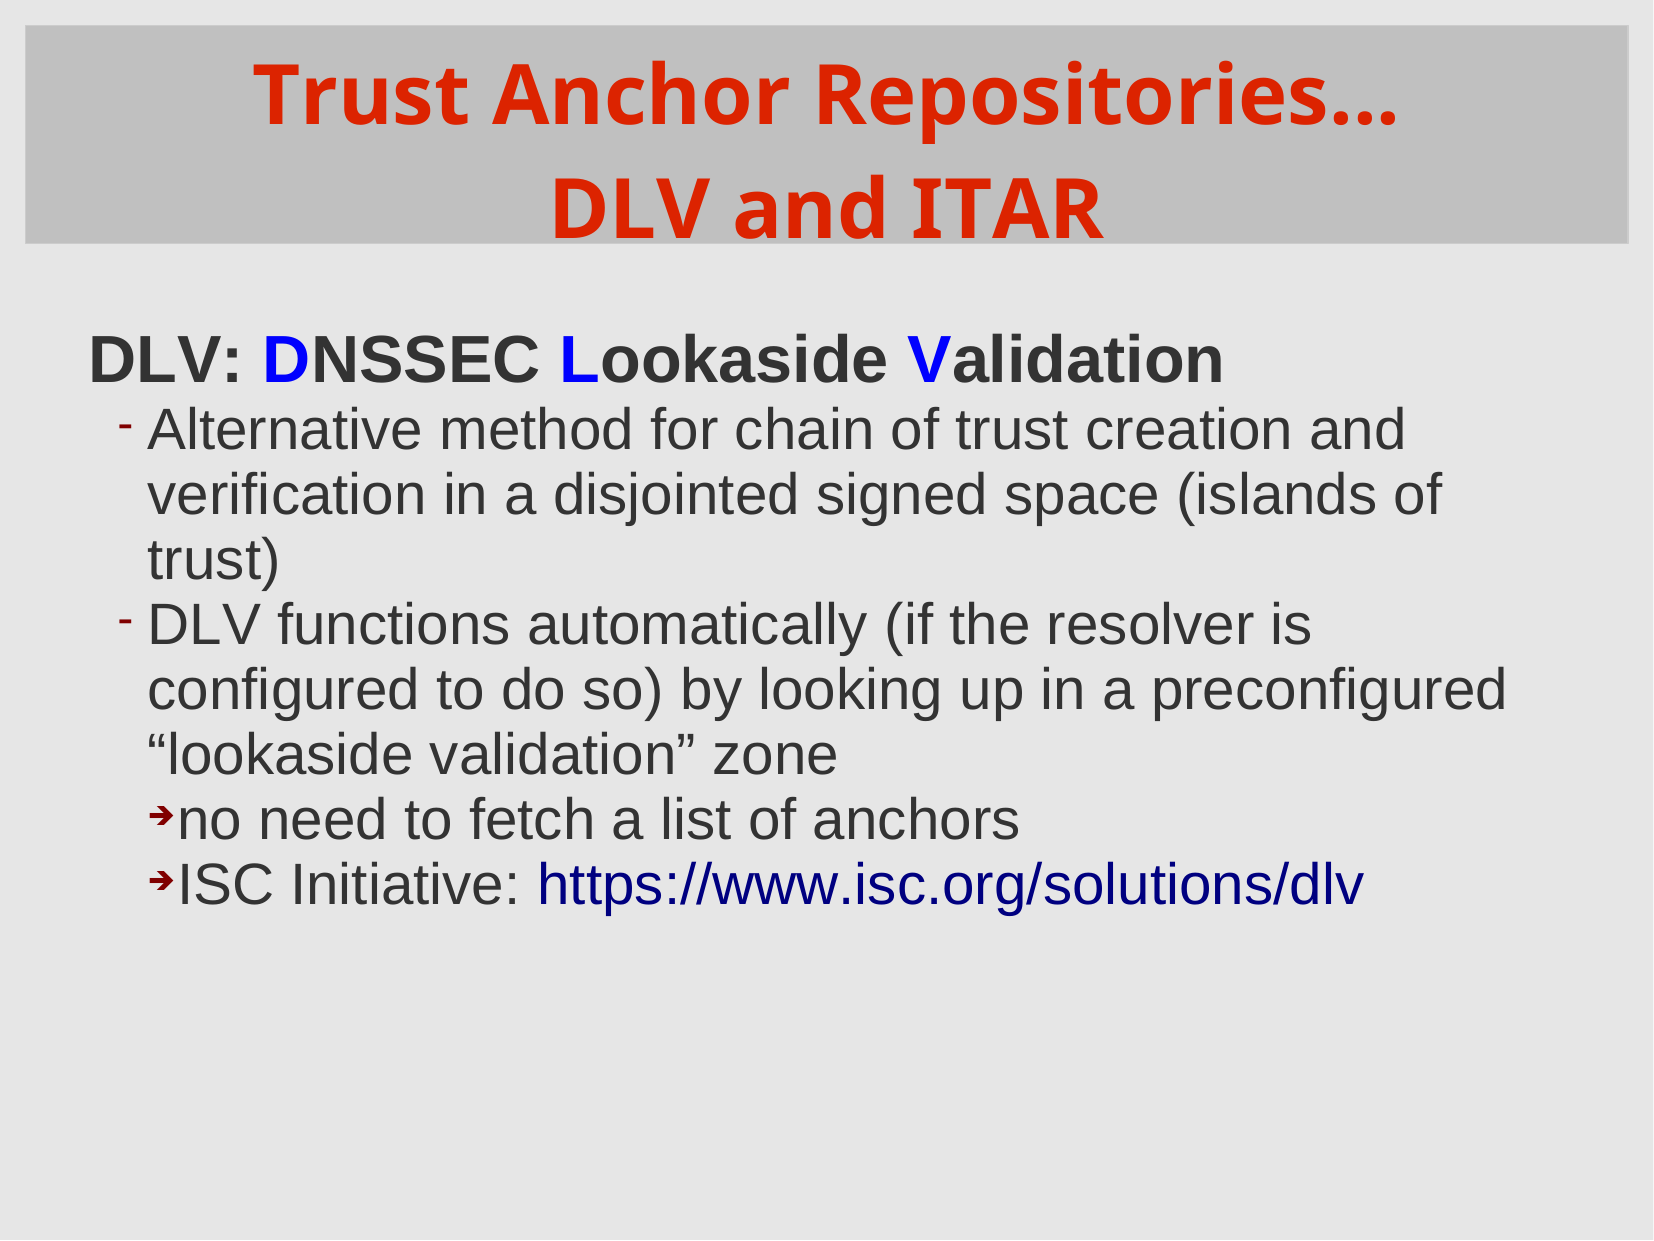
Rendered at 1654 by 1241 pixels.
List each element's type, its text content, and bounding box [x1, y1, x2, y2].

list DLV: DNSSEC Lookaside Validation Alternative method for chain of trust creation and verification in a disjointed signed space (islands of trust) DLV functions automatically (if the resolver is configured to do so) by looking up in a preconfigured “lookaside validation” zone no need to fetch a list of anchors ISC Initiative: https://www.isc.org/solutions/dlv [59, 322, 1593, 1116]
title Trust Anchor Repositories... DLV and ITAR [121, 46, 1532, 253]
